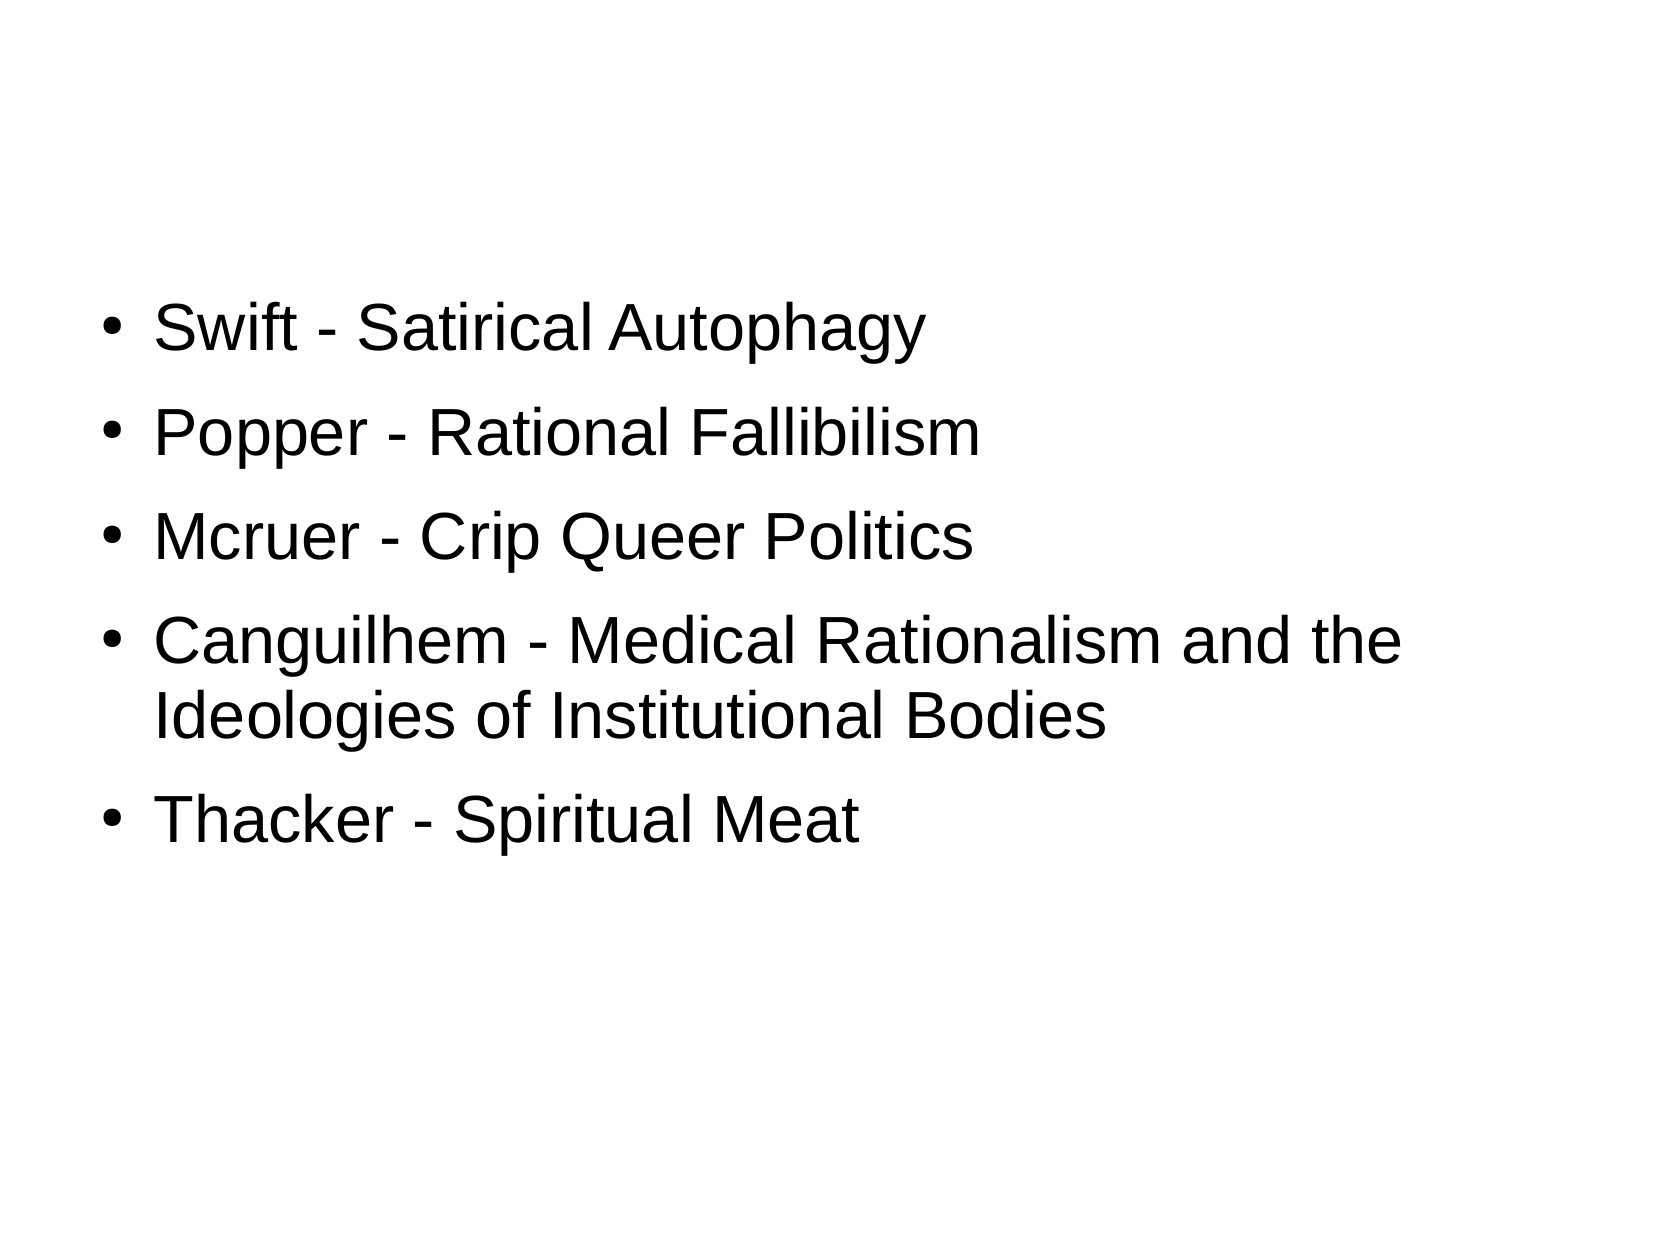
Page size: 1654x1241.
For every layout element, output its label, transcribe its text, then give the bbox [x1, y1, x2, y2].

list Swift - Satirical Autophagy Popper - Rational Fallibilism Mcruer - Crip Queer Politics Canguilhem - Medical Rationalism and the Ideologies of Institutional Bodies Thacker - Spiritual Meat [82, 290, 1571, 1010]
